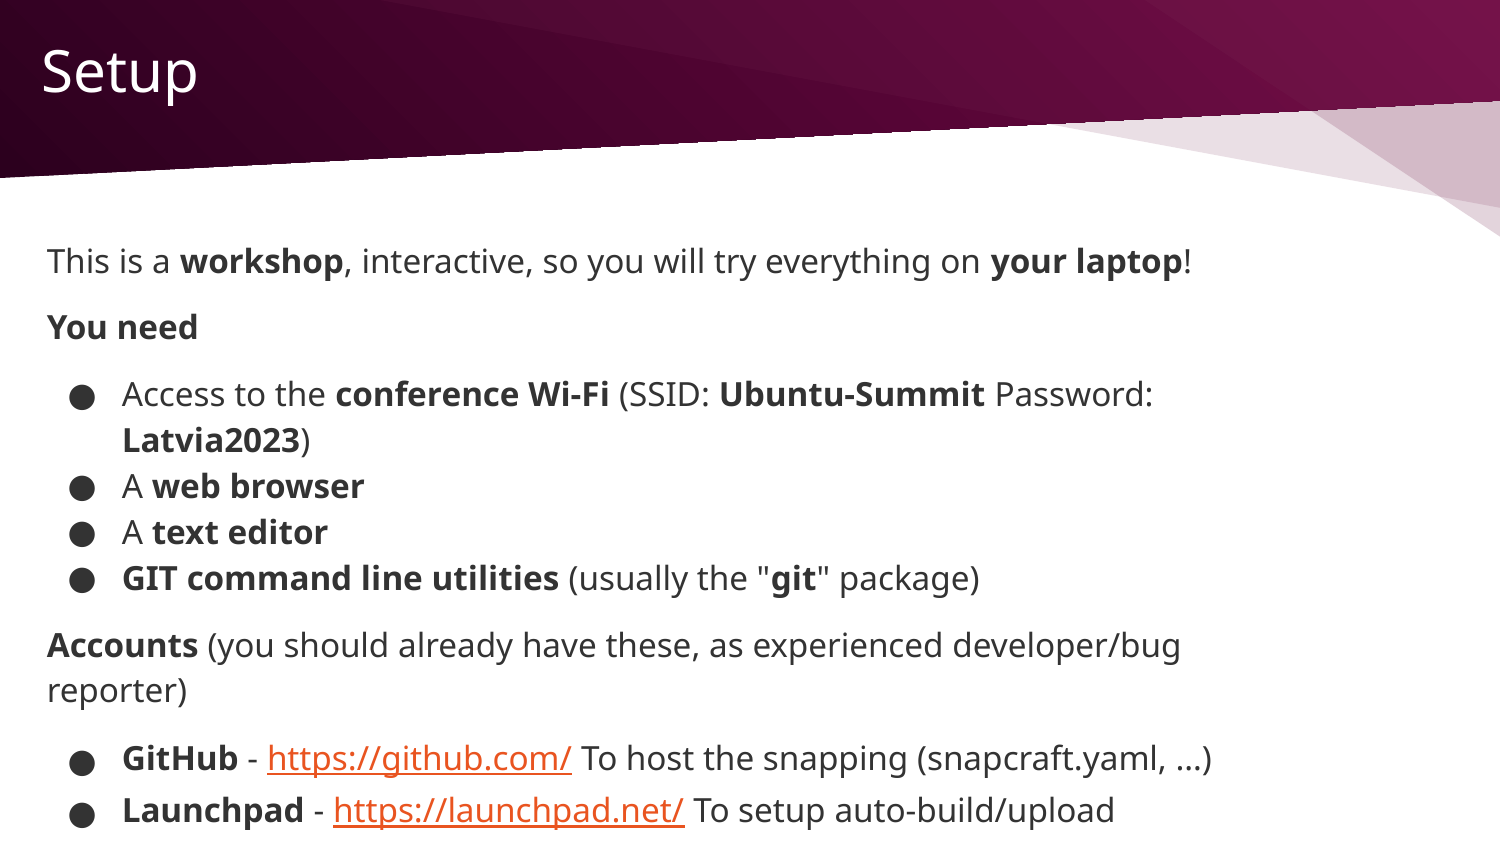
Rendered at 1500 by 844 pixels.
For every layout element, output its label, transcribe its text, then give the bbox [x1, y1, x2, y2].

title Setup [41, 5, 1336, 134]
list This is a workshop, interactive, so you will try everything on your laptop! You need Access to the conference Wi-Fi (SSID: Ubuntu-Summit Password: Latvia2023) A web browser A text editor GIT command line utilities (usually the "git" package) Accounts (you should already have these, as experienced developer/bug reporter) GitHub - https://github.com/ To host the snapping (snapcraft.yaml, …) Launchpad - https://launchpad.net/ To setup auto-build/upload [35, 228, 1325, 789]
